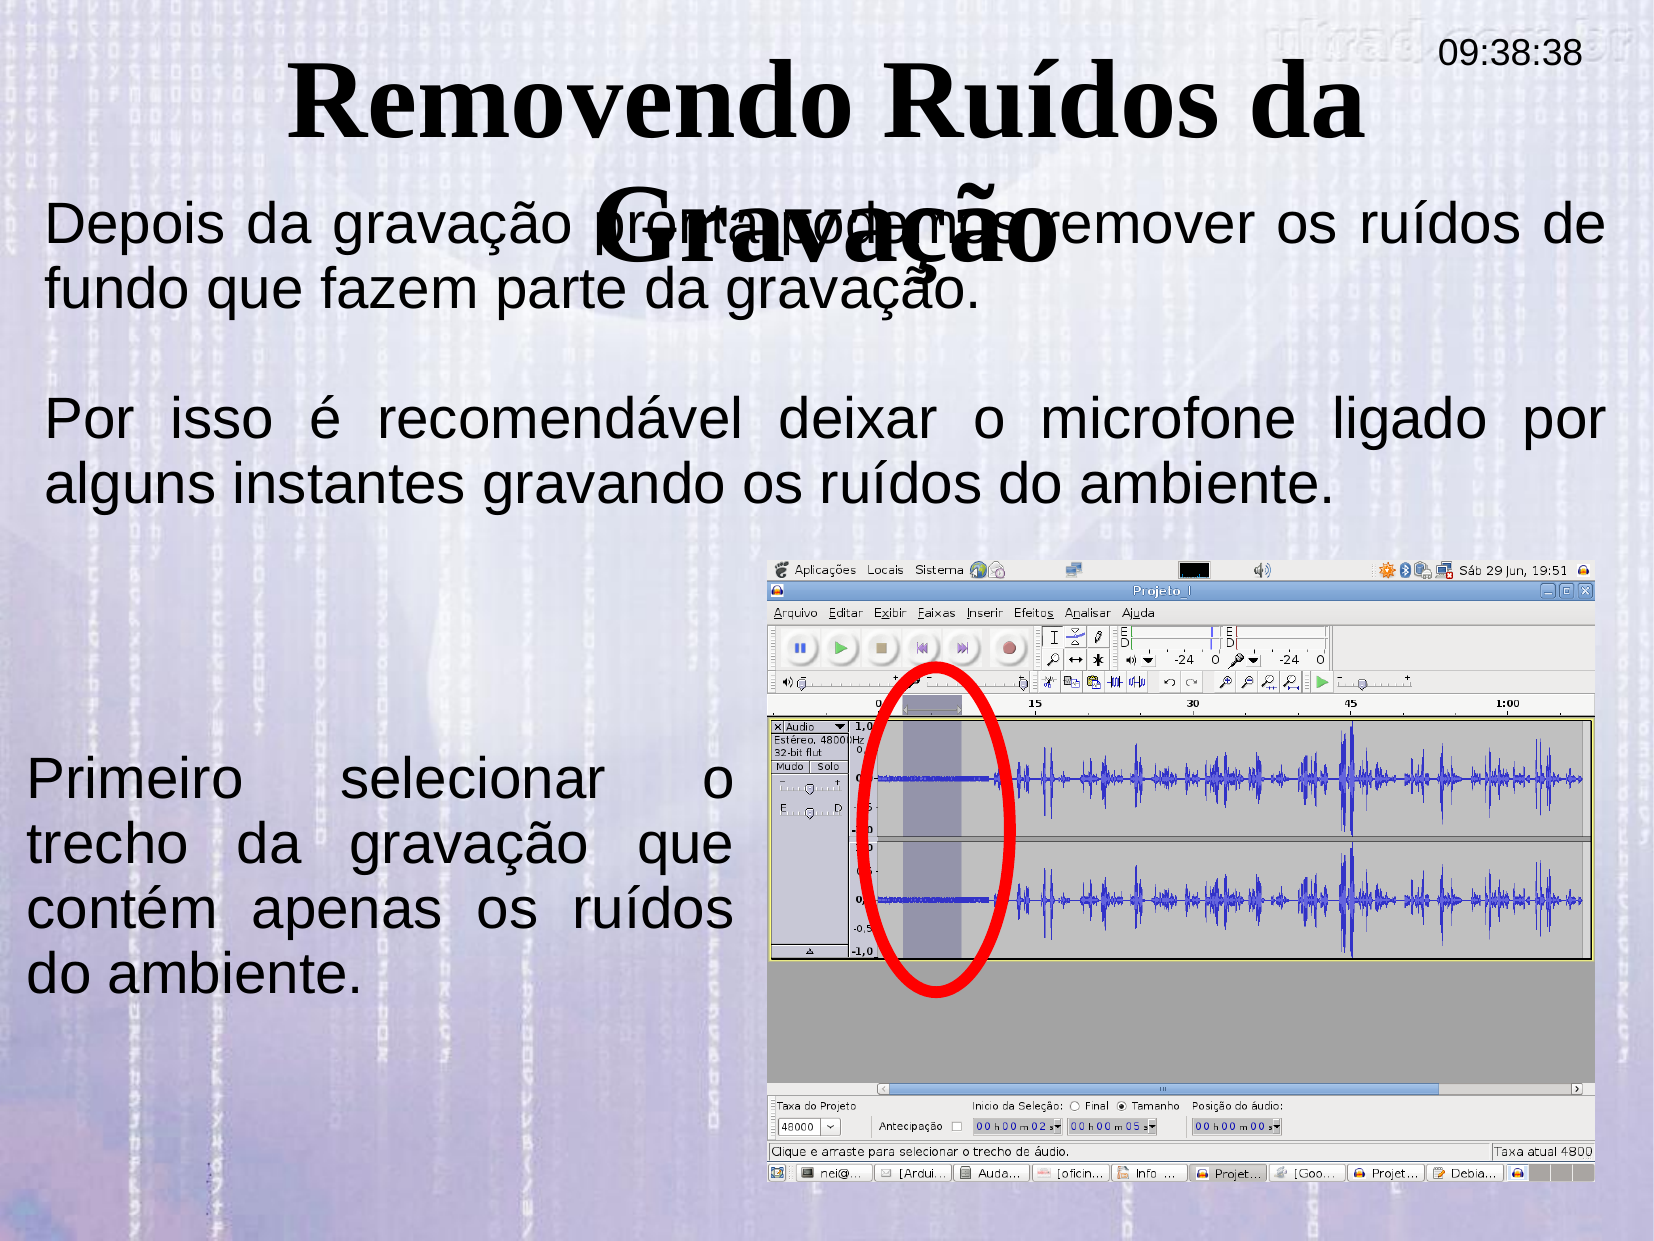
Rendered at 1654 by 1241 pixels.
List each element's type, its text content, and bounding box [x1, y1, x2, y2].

text_box Removendo Ruídos da Gravação [29, 29, 1625, 183]
text_box Primeiro selecionar o trecho da gravação que contém apenas os ruídos do ambiente. [11, 738, 751, 1014]
text_box Depois da gravação pronta podemos remover os ruídos de fundo que fazem parte da gravação. Por isso é recomendável deixar o microfone ligado por alguns instantes gravando os ruídos do ambiente. [29, 183, 1625, 523]
text_box 12:04:17 [1423, 23, 1631, 94]
picture [0, 0, 1654, 1241]
